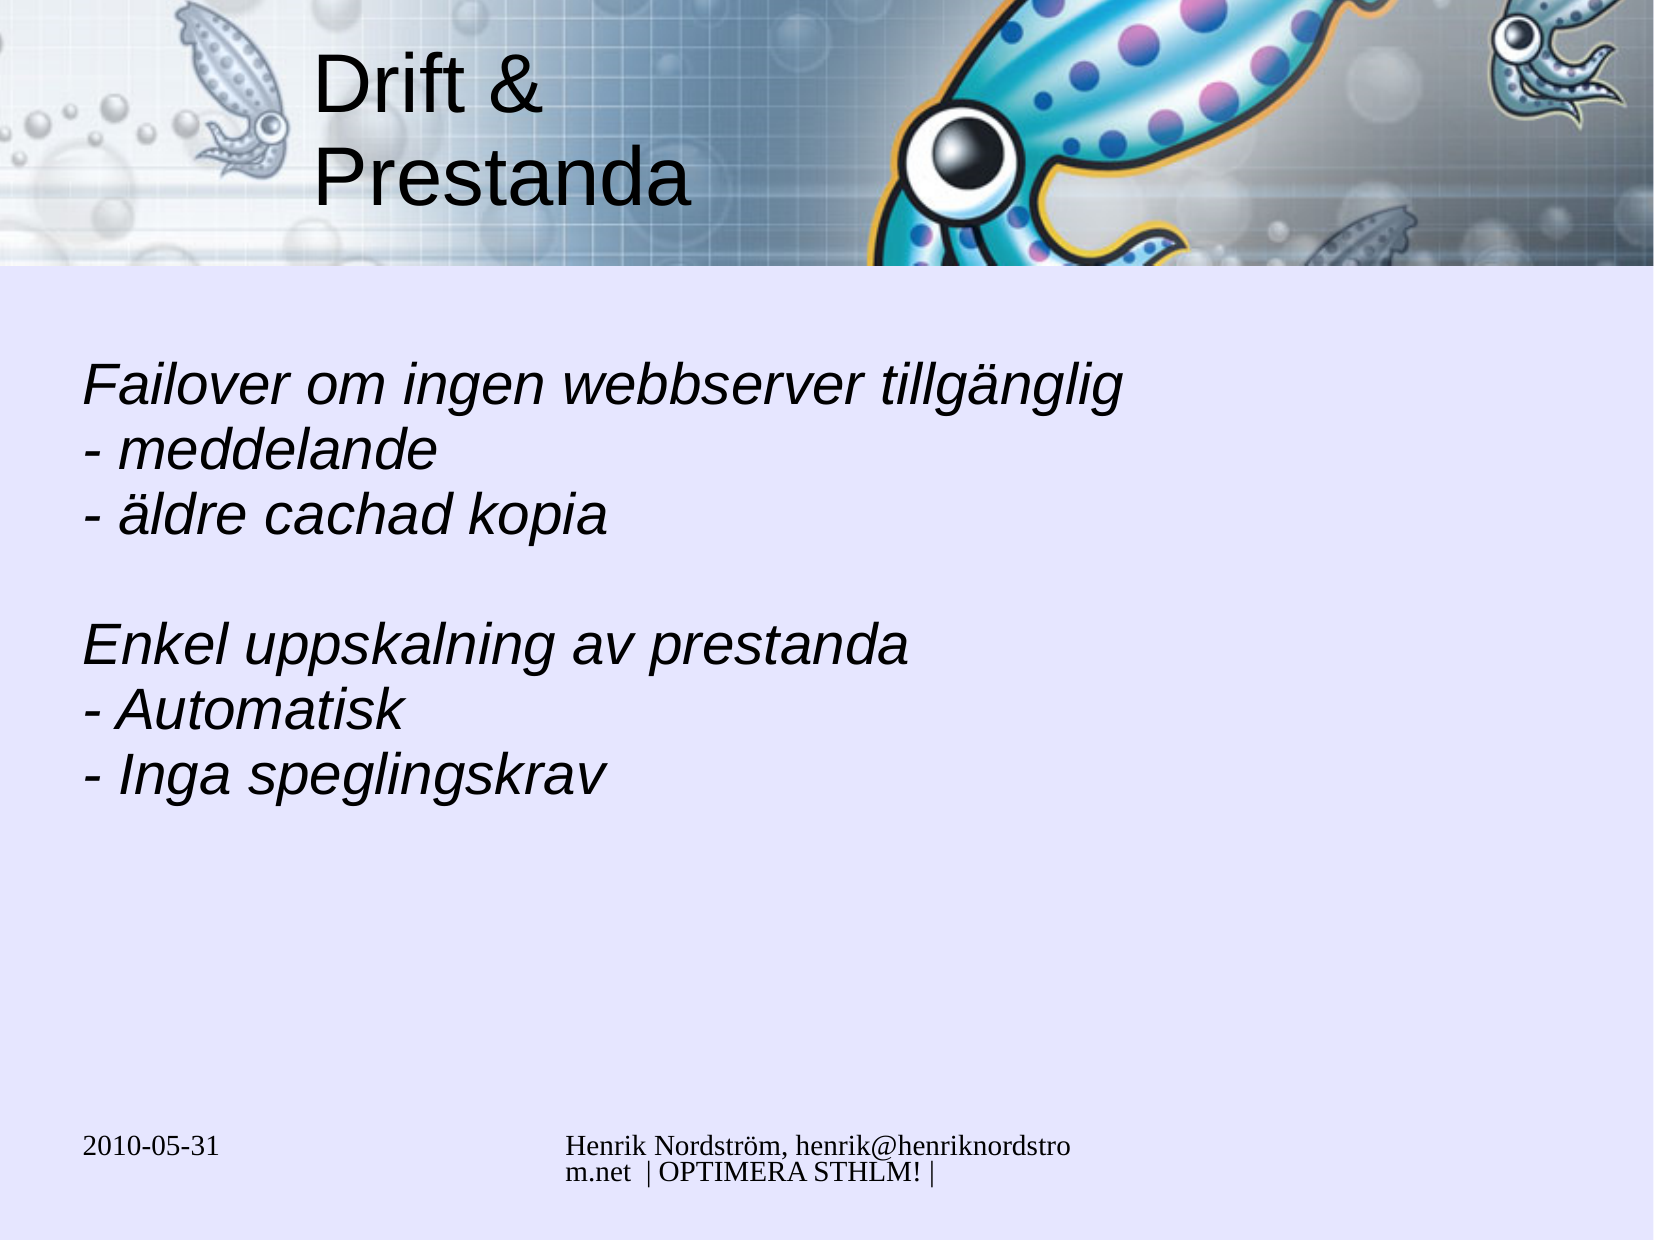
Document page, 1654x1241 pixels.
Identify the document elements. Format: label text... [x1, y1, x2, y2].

picture [0, 0, 1654, 266]
title Drift & Prestanda [312, 36, 1554, 223]
text_box Failover om ingen webbserver tillgänglig - meddelande - äldre cachad kopia Enkel uppskalning av prestanda - Automatisk - Inga speglingskrav [82, 49, 1571, 1109]
